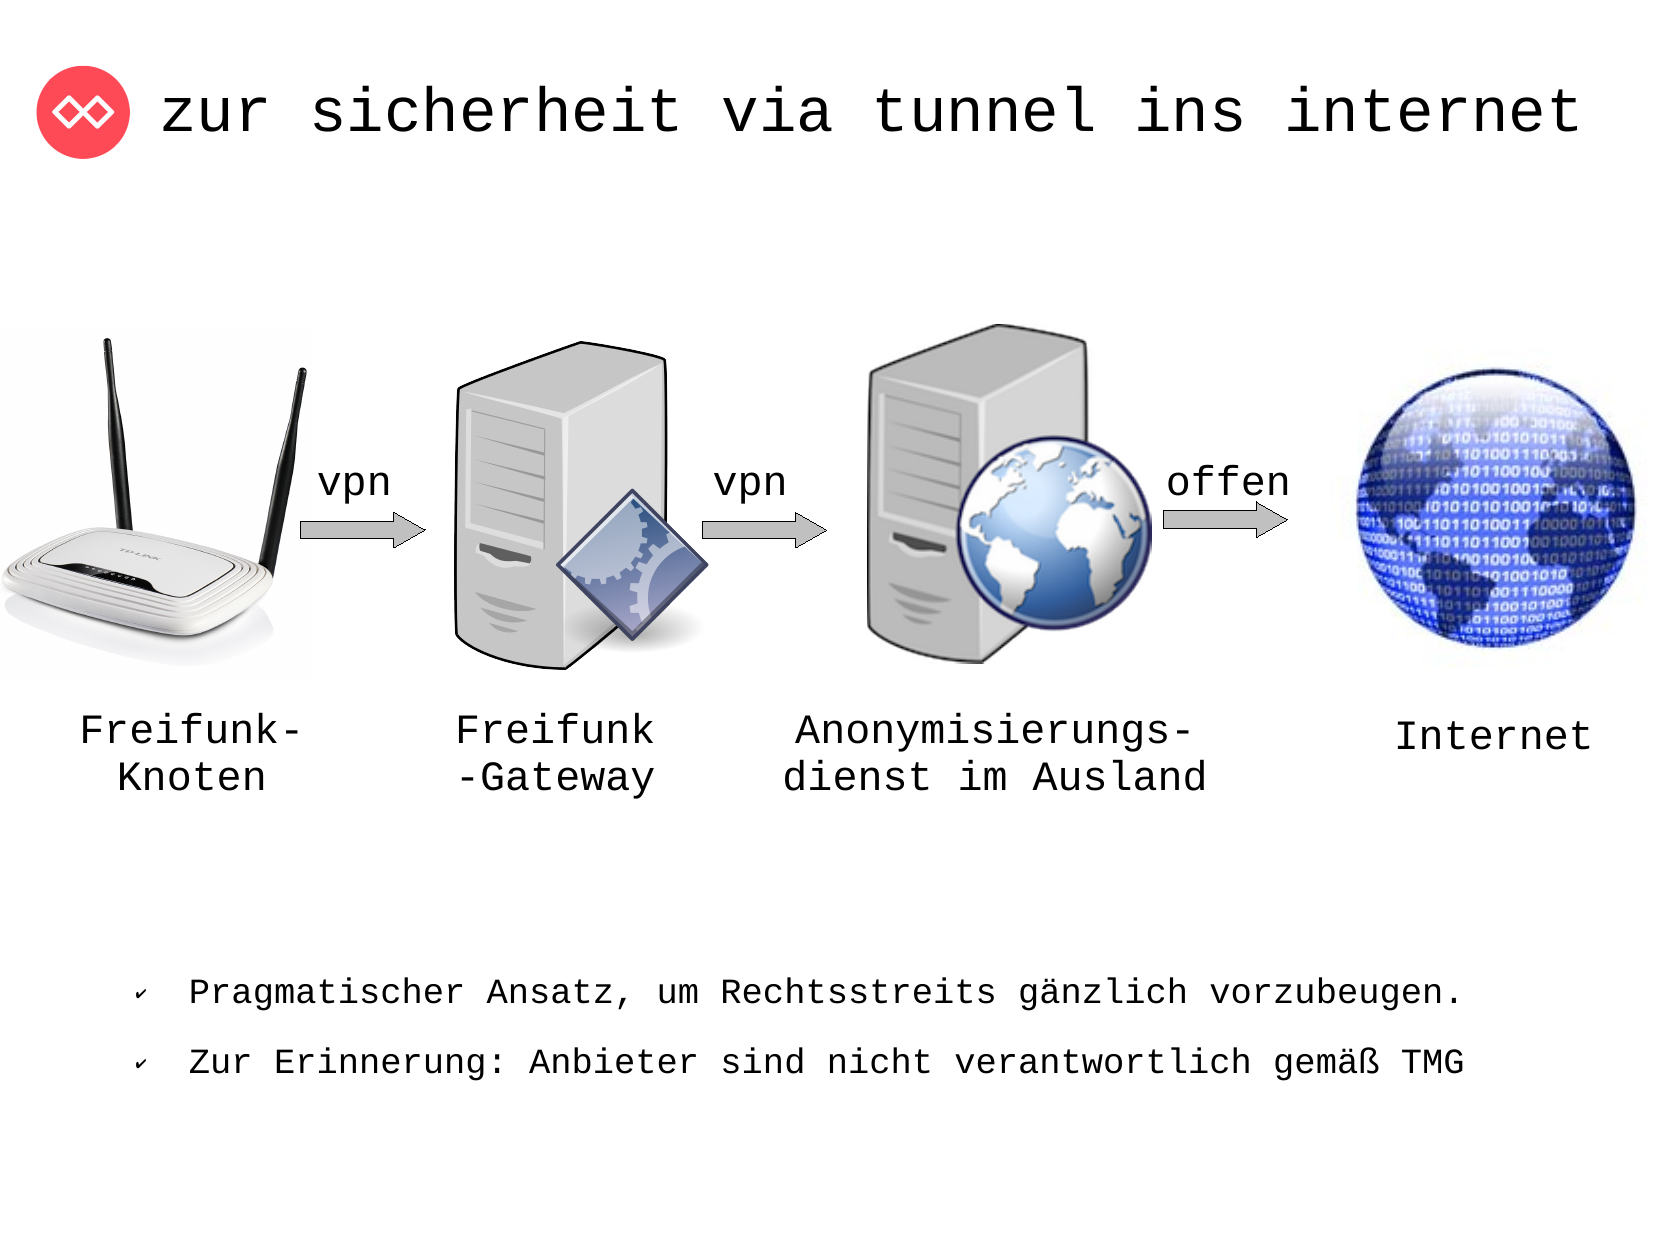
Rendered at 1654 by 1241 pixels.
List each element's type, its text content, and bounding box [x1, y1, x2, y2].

list Internet [1322, 714, 1619, 974]
picture [0, 326, 318, 681]
list Anonymisierungs-dienst im Ausland [679, 708, 1241, 974]
picture [867, 324, 1152, 664]
title zur sicherheit via tunnel ins internet [159, 11, 1648, 219]
list Pragmatischer Ansatz, um Rechtsstreits gänzlich vorzubeugen. Zur Erinnerung: Anbieter sind nicht verantwortlich gemäß TMG [118, 974, 1654, 1241]
list vpn [596, 460, 833, 550]
list Freifunk-Knoten [0, 708, 355, 975]
picture [17, 46, 149, 178]
picture [1295, 348, 1654, 668]
list Freifunk-Gateway [372, 708, 668, 974]
picture [454, 341, 721, 670]
list vpn [200, 460, 438, 550]
list offen [1074, 460, 1312, 550]
